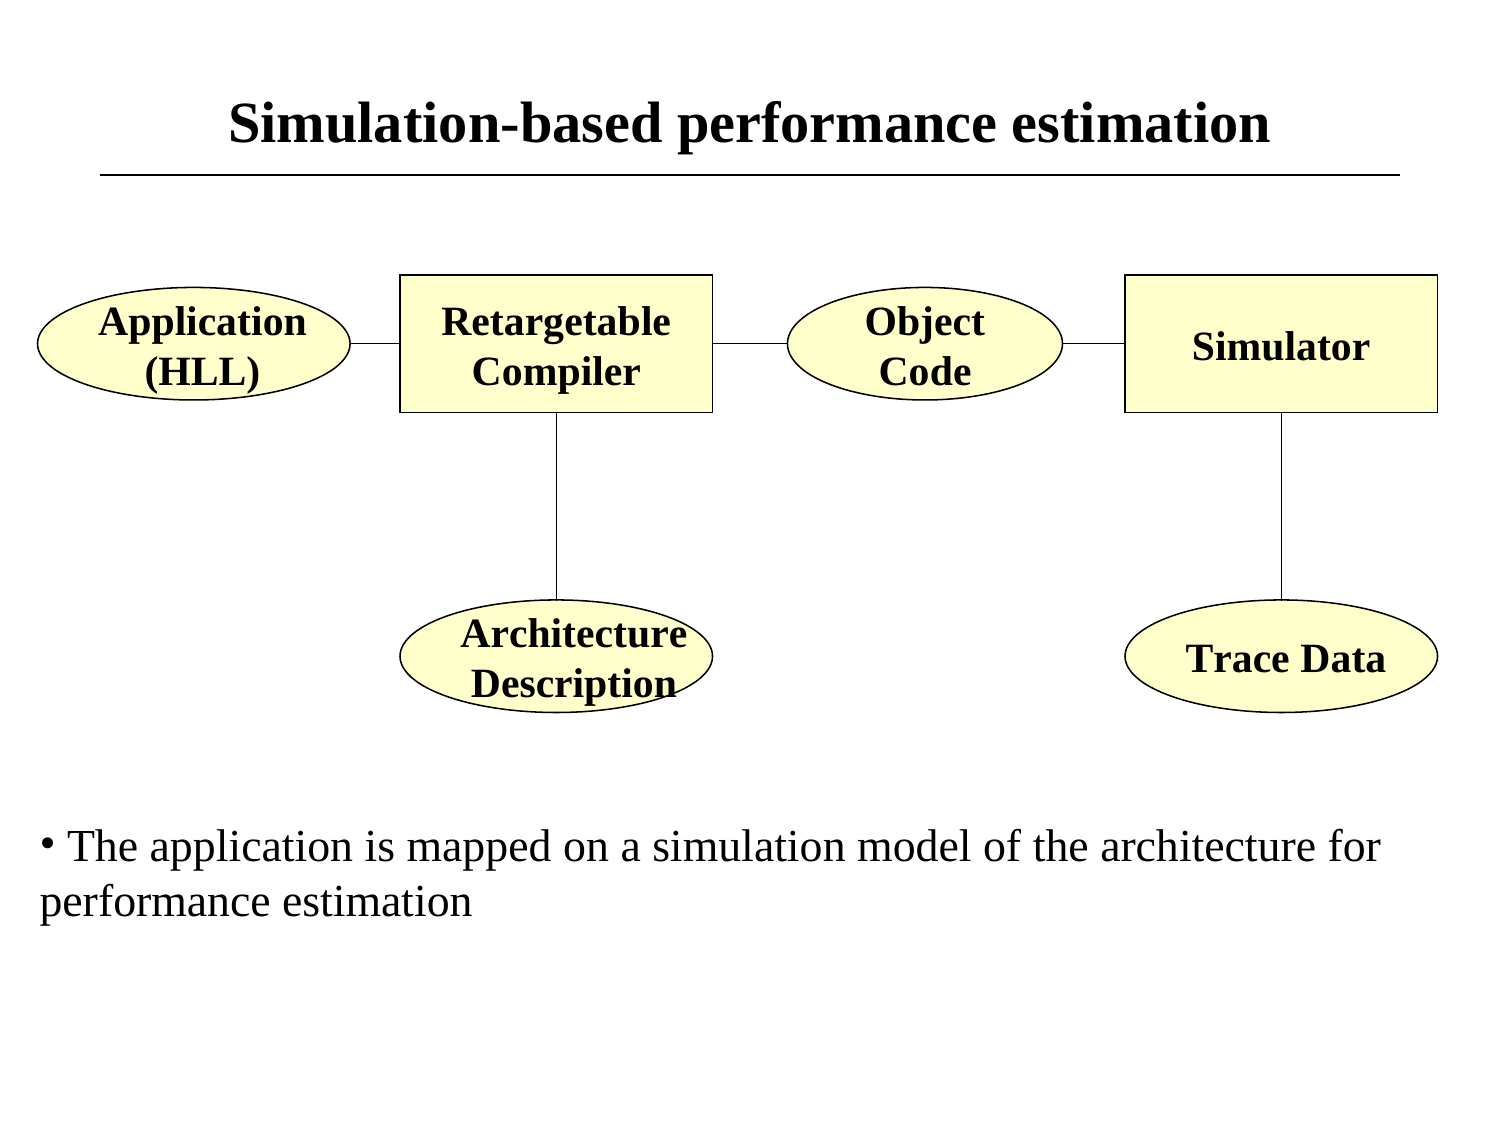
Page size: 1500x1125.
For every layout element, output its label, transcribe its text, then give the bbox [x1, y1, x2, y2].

text_box Object Code [787, 287, 1063, 400]
text_box Architecture Description [399, 599, 713, 713]
text_box Trace Data [1125, 599, 1438, 713]
title Simulation-based performance estimation [112, 62, 1388, 174]
text_box Simulator [1125, 275, 1438, 413]
text_box The application is mapped on a simulation model of the architecture for performance estimation [24, 807, 1438, 933]
text_box Application (HLL) [37, 287, 351, 400]
text_box Retargetable Compiler [399, 275, 713, 413]
